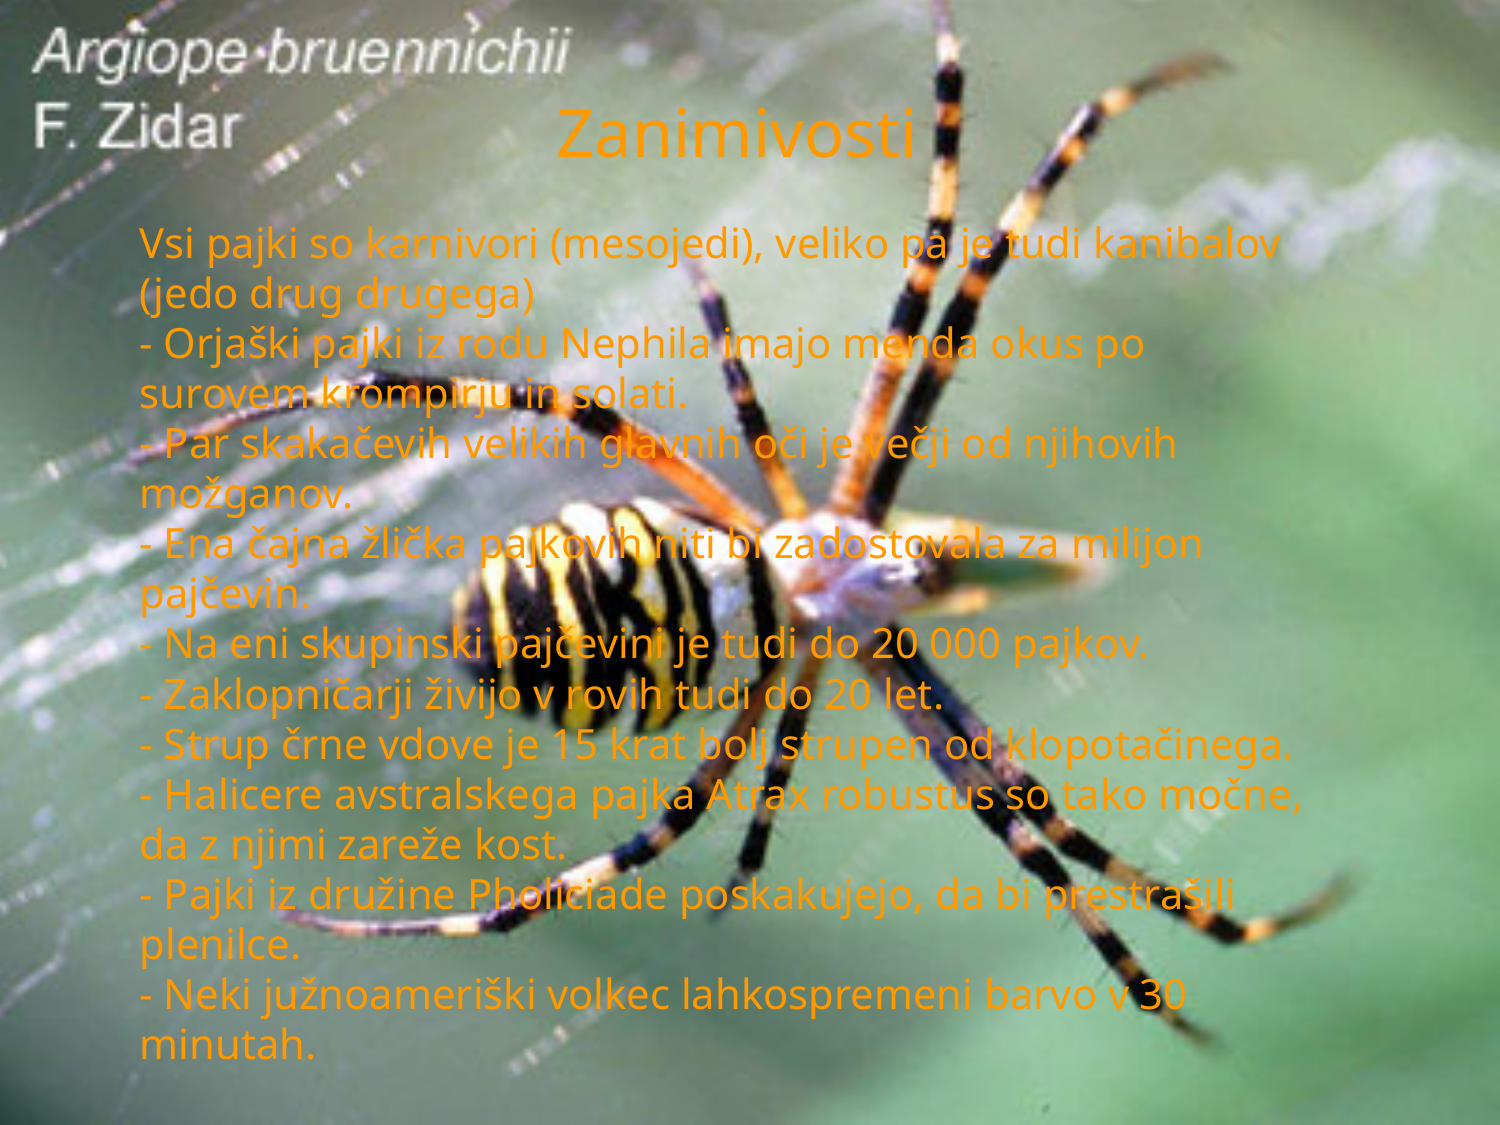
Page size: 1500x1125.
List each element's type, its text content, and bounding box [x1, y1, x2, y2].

picture [0, 0, 1500, 1125]
title Zanimivosti [99, 37, 1375, 225]
text_box Vsi pajki so karnivori (mesojedi), veliko pa je tudi kanibalov (jedo drug drugega) - Orjaški pajki iz rodu Nephila imajo menda okus po surovem krompirju in solati. - Par skakačevih velikih glavnih oči je večji od njihovih možganov. - Ena čajna žlička pajkovih niti bi zadostovala za milijon pajčevin. - Na eni skupinski pajčevini je tudi do 20 000 pajkov. - Zaklopničarji živijo v rovih tudi do 20 let. - Strup črne vdove je 15 krat bolj strupen od klopotačinega. - Halicere avstralskega pajka Atrax robustus so tako močne, da z njimi zareže kost. - Pajki iz družine Pholiciade poskakujejo, da bi prestrašili plenilce. - Neki južnoameriški volkec lahkospremeni barvo v 30 minutah. [124, 209, 1325, 1125]
